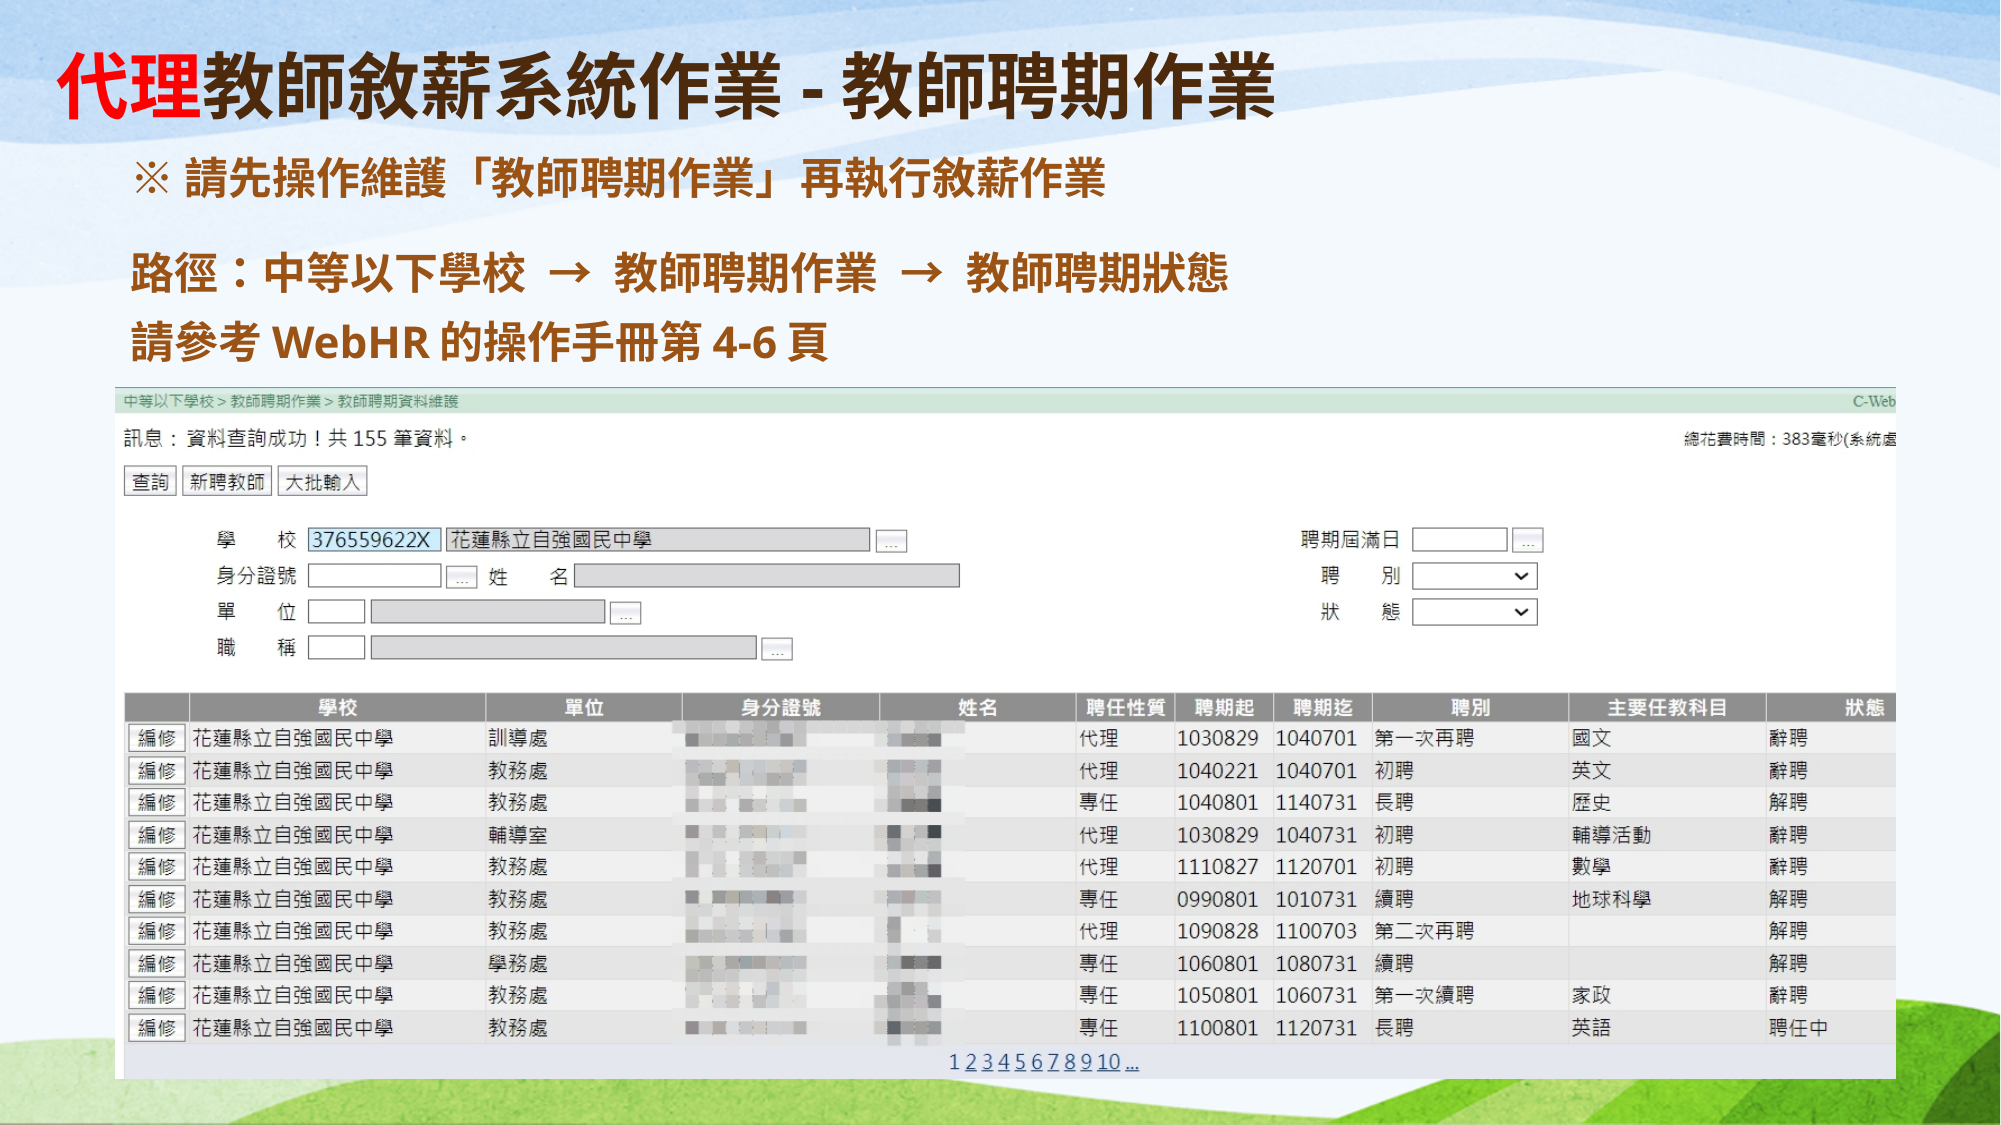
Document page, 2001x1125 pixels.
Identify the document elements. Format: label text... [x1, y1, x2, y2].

text_box ※請先操作維護「教師聘期作業」再執行敘薪作業 路徑：中等以下學校 → 教師聘期作業 → 教師聘期狀態 請參考WebHR的操作手冊第4-6頁 [115, 148, 1988, 376]
picture [0, 0, 2001, 1125]
title 代理教師敘薪系統作業-教師聘期作業 [41, 43, 1508, 138]
